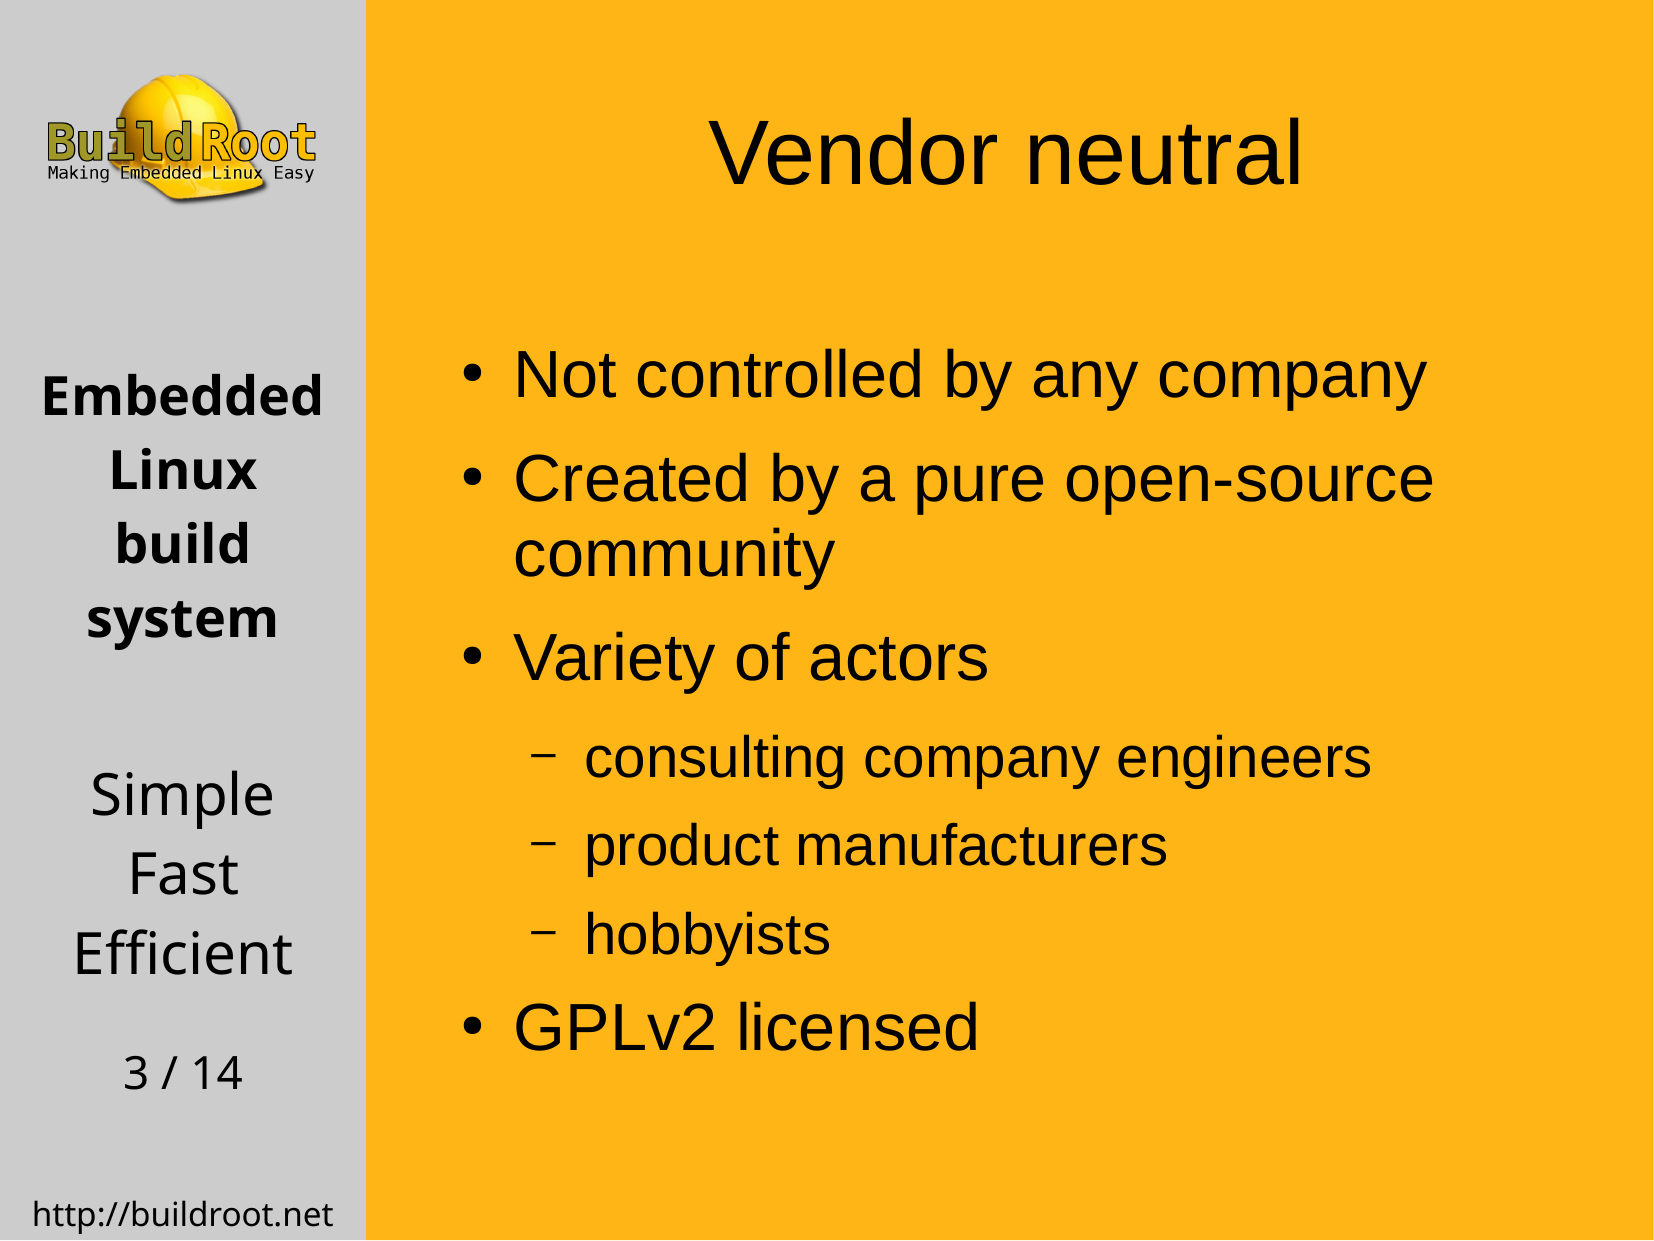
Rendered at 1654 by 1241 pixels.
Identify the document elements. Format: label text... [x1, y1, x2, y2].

list Not controlled by any company Created by a pure open-source community Variety of actors consulting company engineers product manufacturers hobbyists GPLv2 licensed [442, 336, 1571, 1170]
title Vendor neutral [442, 49, 1571, 257]
picture [21, 54, 349, 219]
